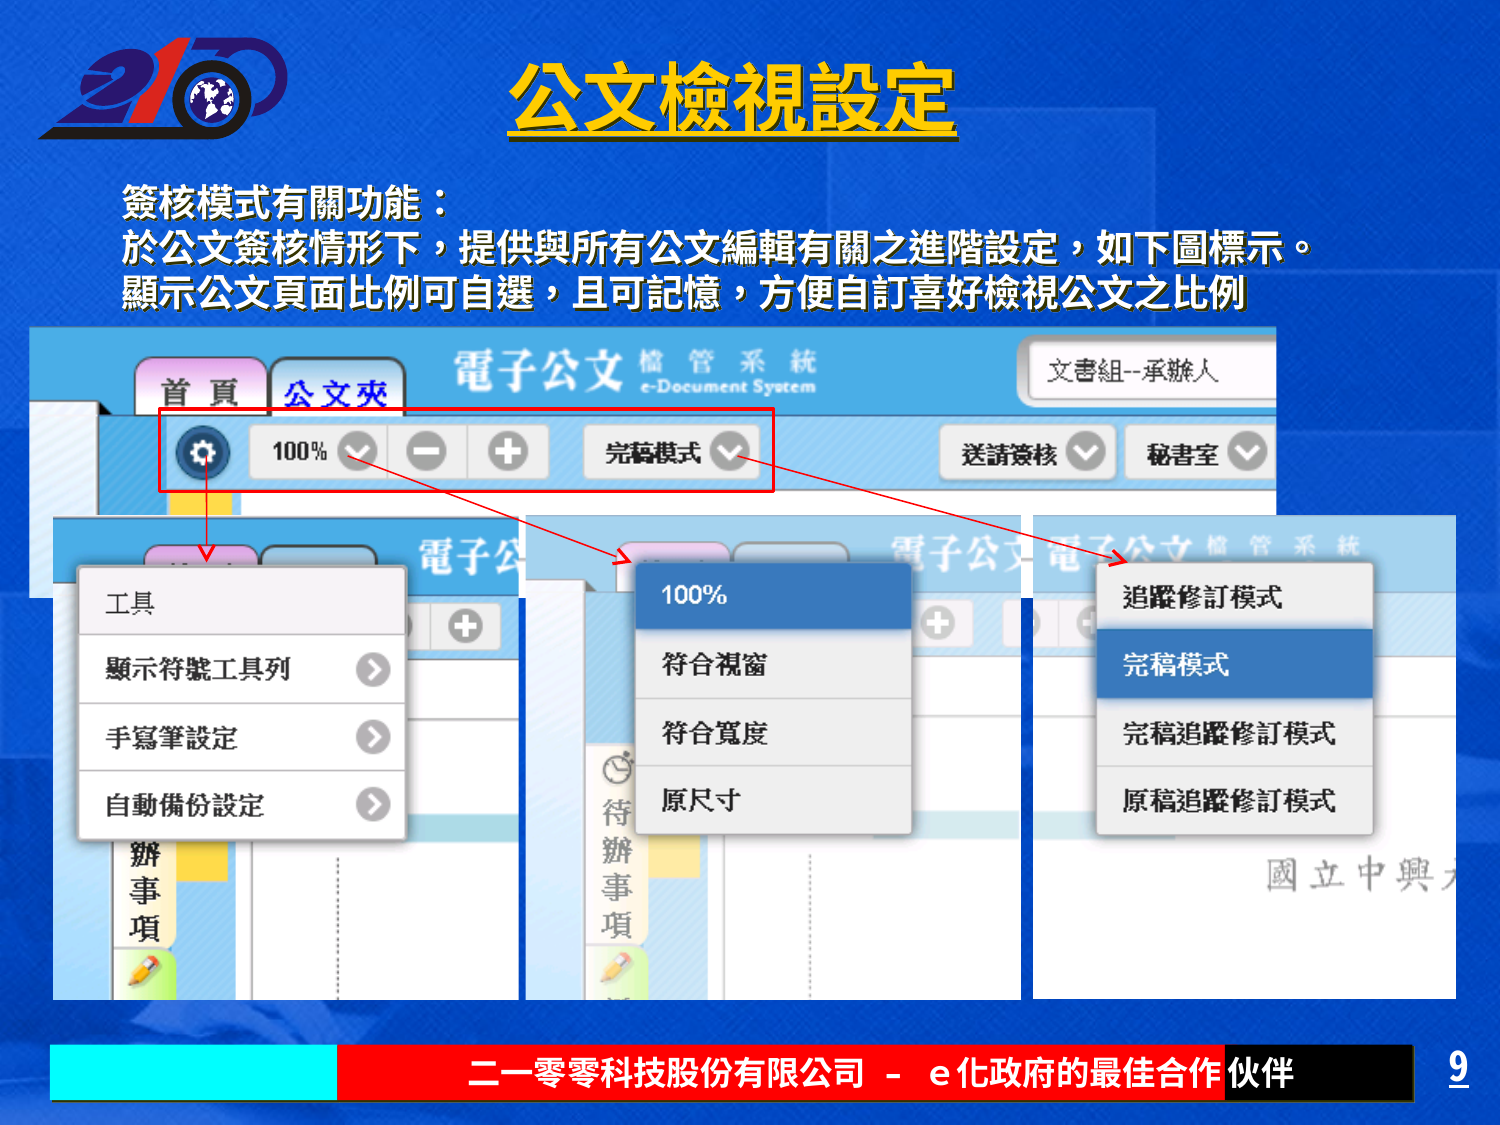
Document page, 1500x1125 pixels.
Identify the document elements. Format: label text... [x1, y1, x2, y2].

text_box 公文檢視設定 [492, 42, 972, 149]
text_box 簽核模式有關功能： 於公文簽核情形下，提供與所有公文編輯有關之進階設定，如下圖標示。 顯示公文頁面比例可自選，且可記憶，方便自訂喜好檢視公文之比例 [106, 171, 1337, 322]
picture [0, 0, 1500, 1125]
